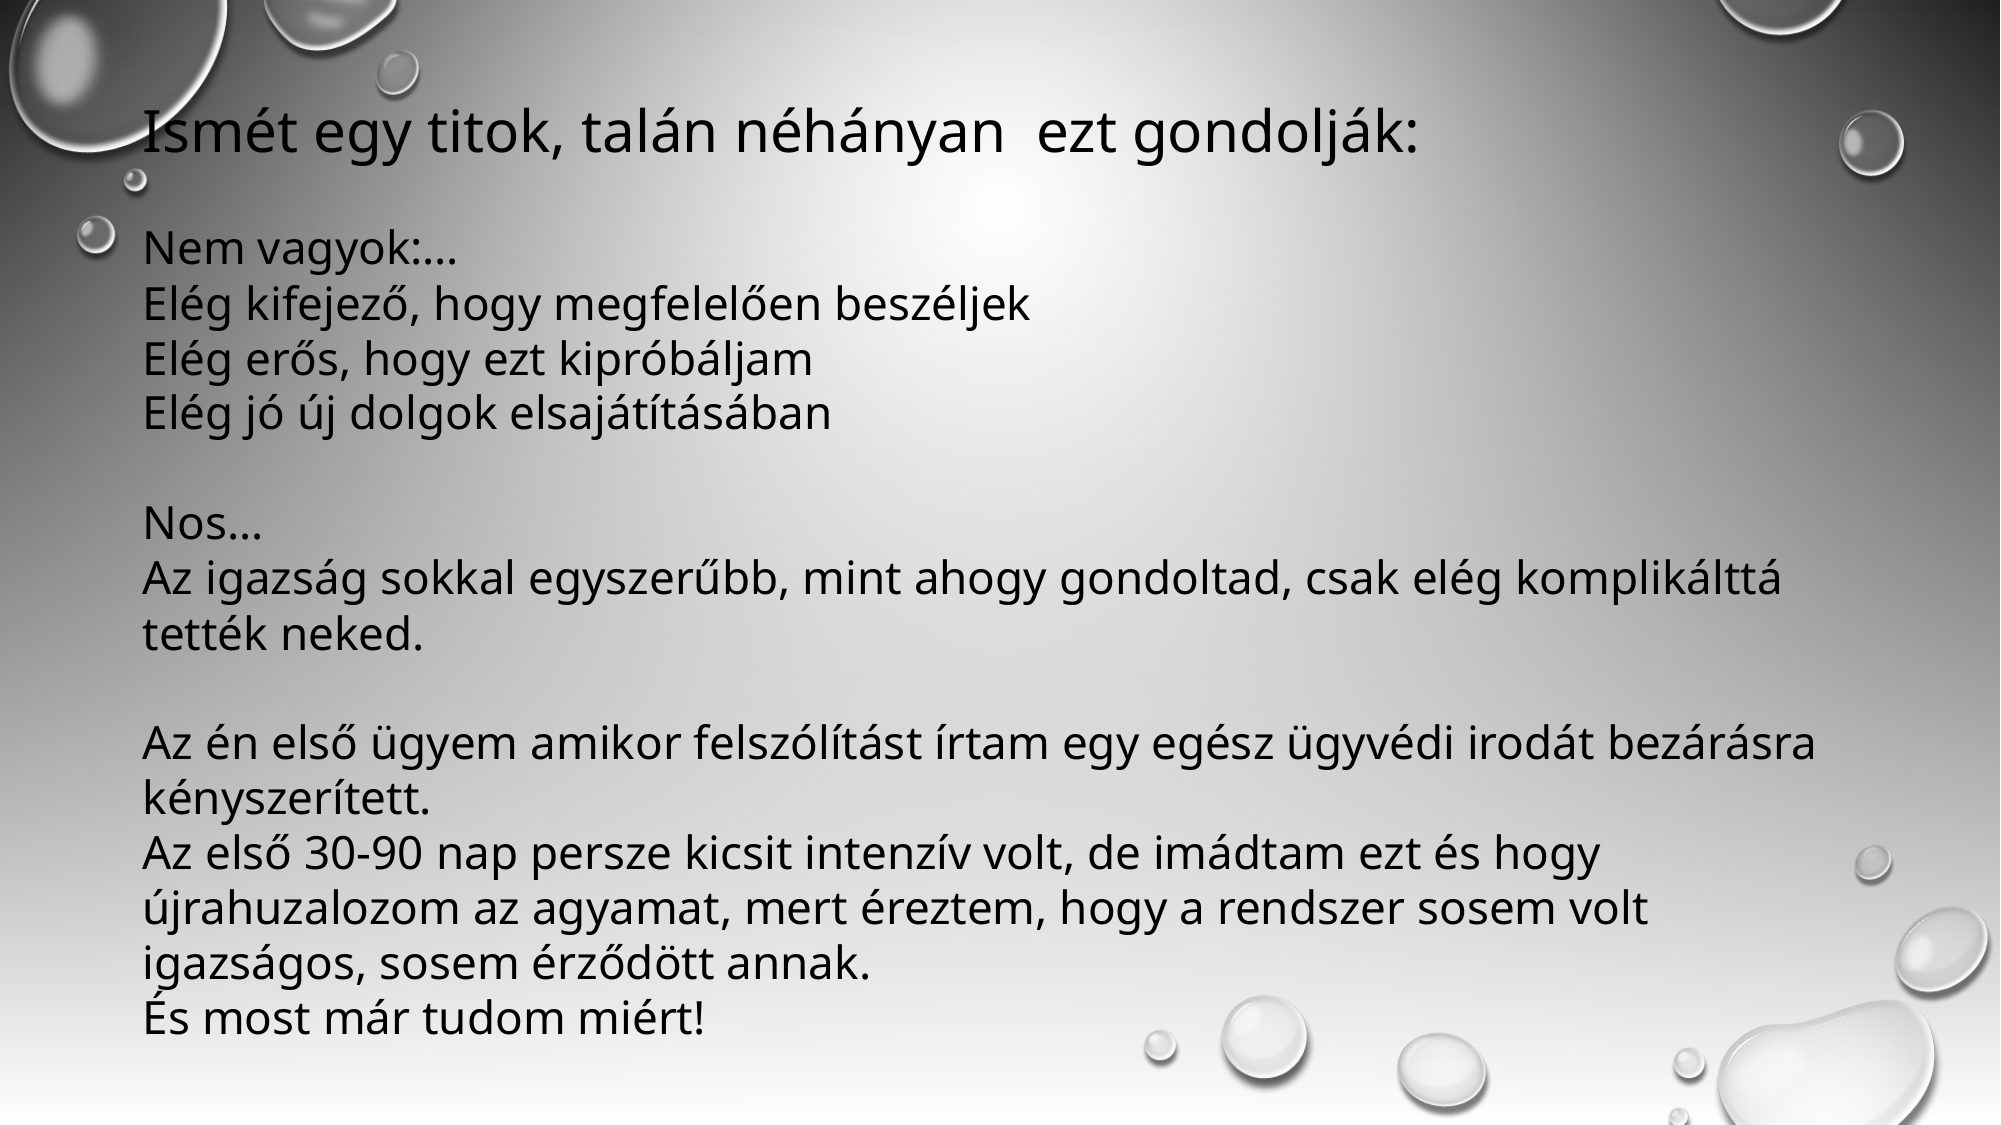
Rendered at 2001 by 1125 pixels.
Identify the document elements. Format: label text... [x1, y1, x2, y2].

picture [0, 0, 2000, 1125]
text_box Ismét egy titok, talán néhányan ezt gondolják: Nem vagyok:… Elég kifejező, hogy megfelelően beszéljek Elég erős, hogy ezt kipróbáljam Elég jó új dolgok elsajátításában Nos… Az igazság sokkal egyszerűbb, mint ahogy gondoltad, csak elég komplikálttá tették neked. Az én első ügyem amikor felszólítást írtam egy egész ügyvédi irodát bezárásra kényszerített. Az első 30-90 nap persze kicsit intenzív volt, de imádtam ezt és hogy újrahuzalozom az agyamat, mert éreztem, hogy a rendszer sosem volt igazságos, sosem érződött annak. És most már tudom miért! [127, 86, 1867, 1097]
